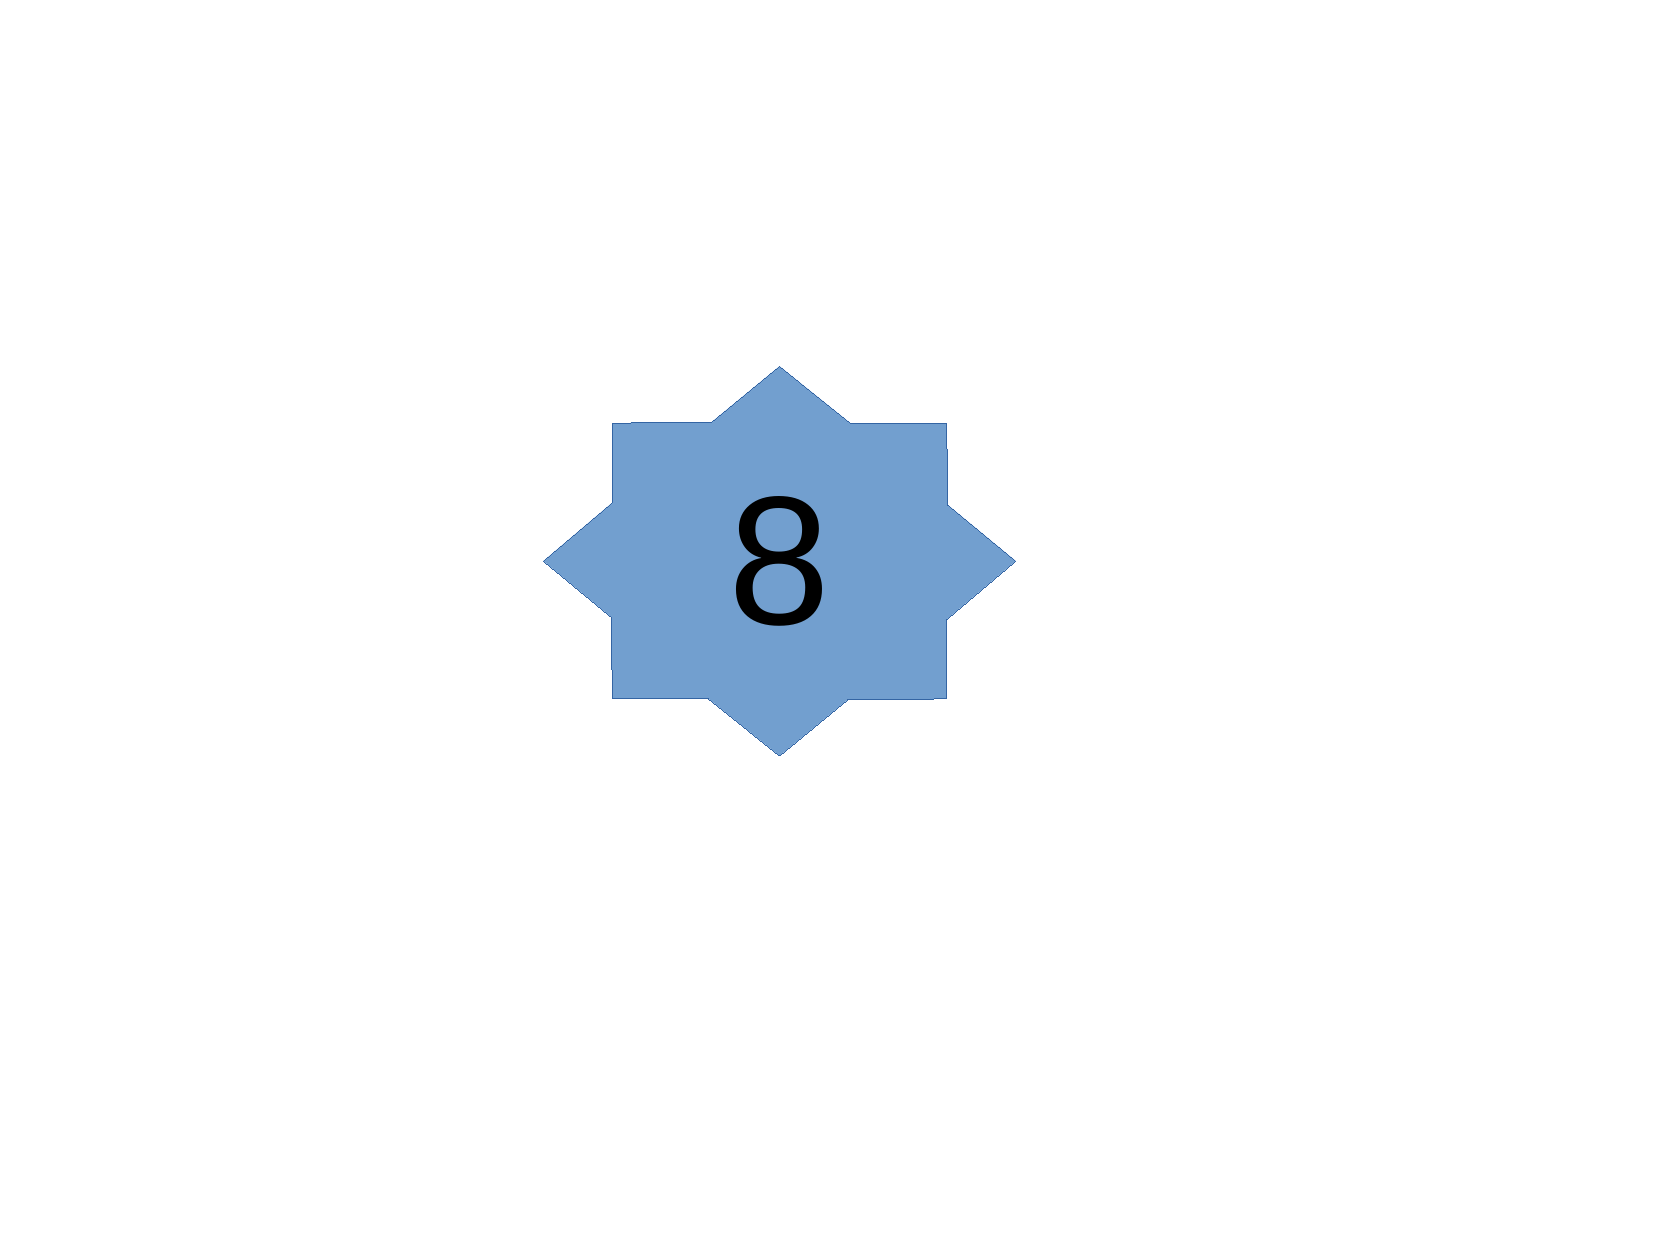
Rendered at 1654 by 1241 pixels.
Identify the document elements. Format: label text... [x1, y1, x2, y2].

text_box 8 [543, 366, 1016, 756]
